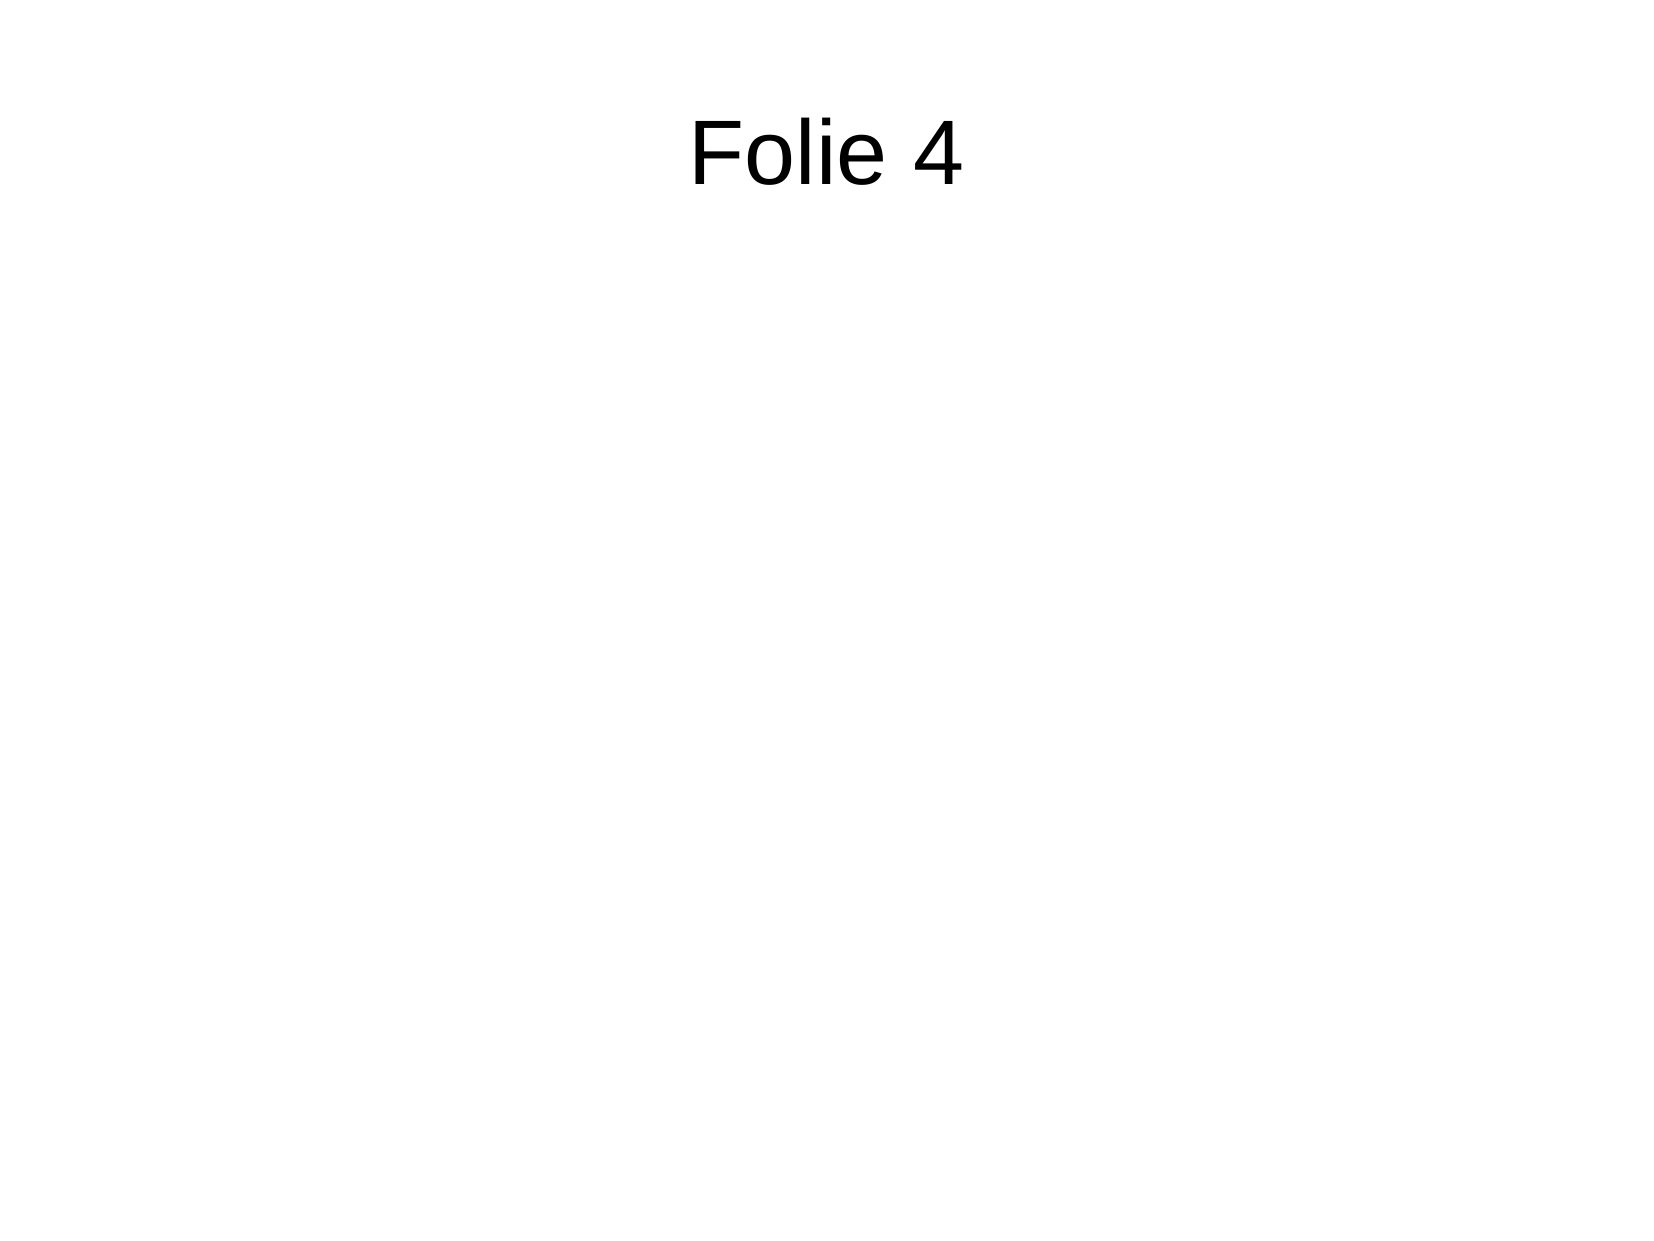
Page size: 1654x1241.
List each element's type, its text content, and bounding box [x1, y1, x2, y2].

title Folie 4 [82, 49, 1571, 257]
